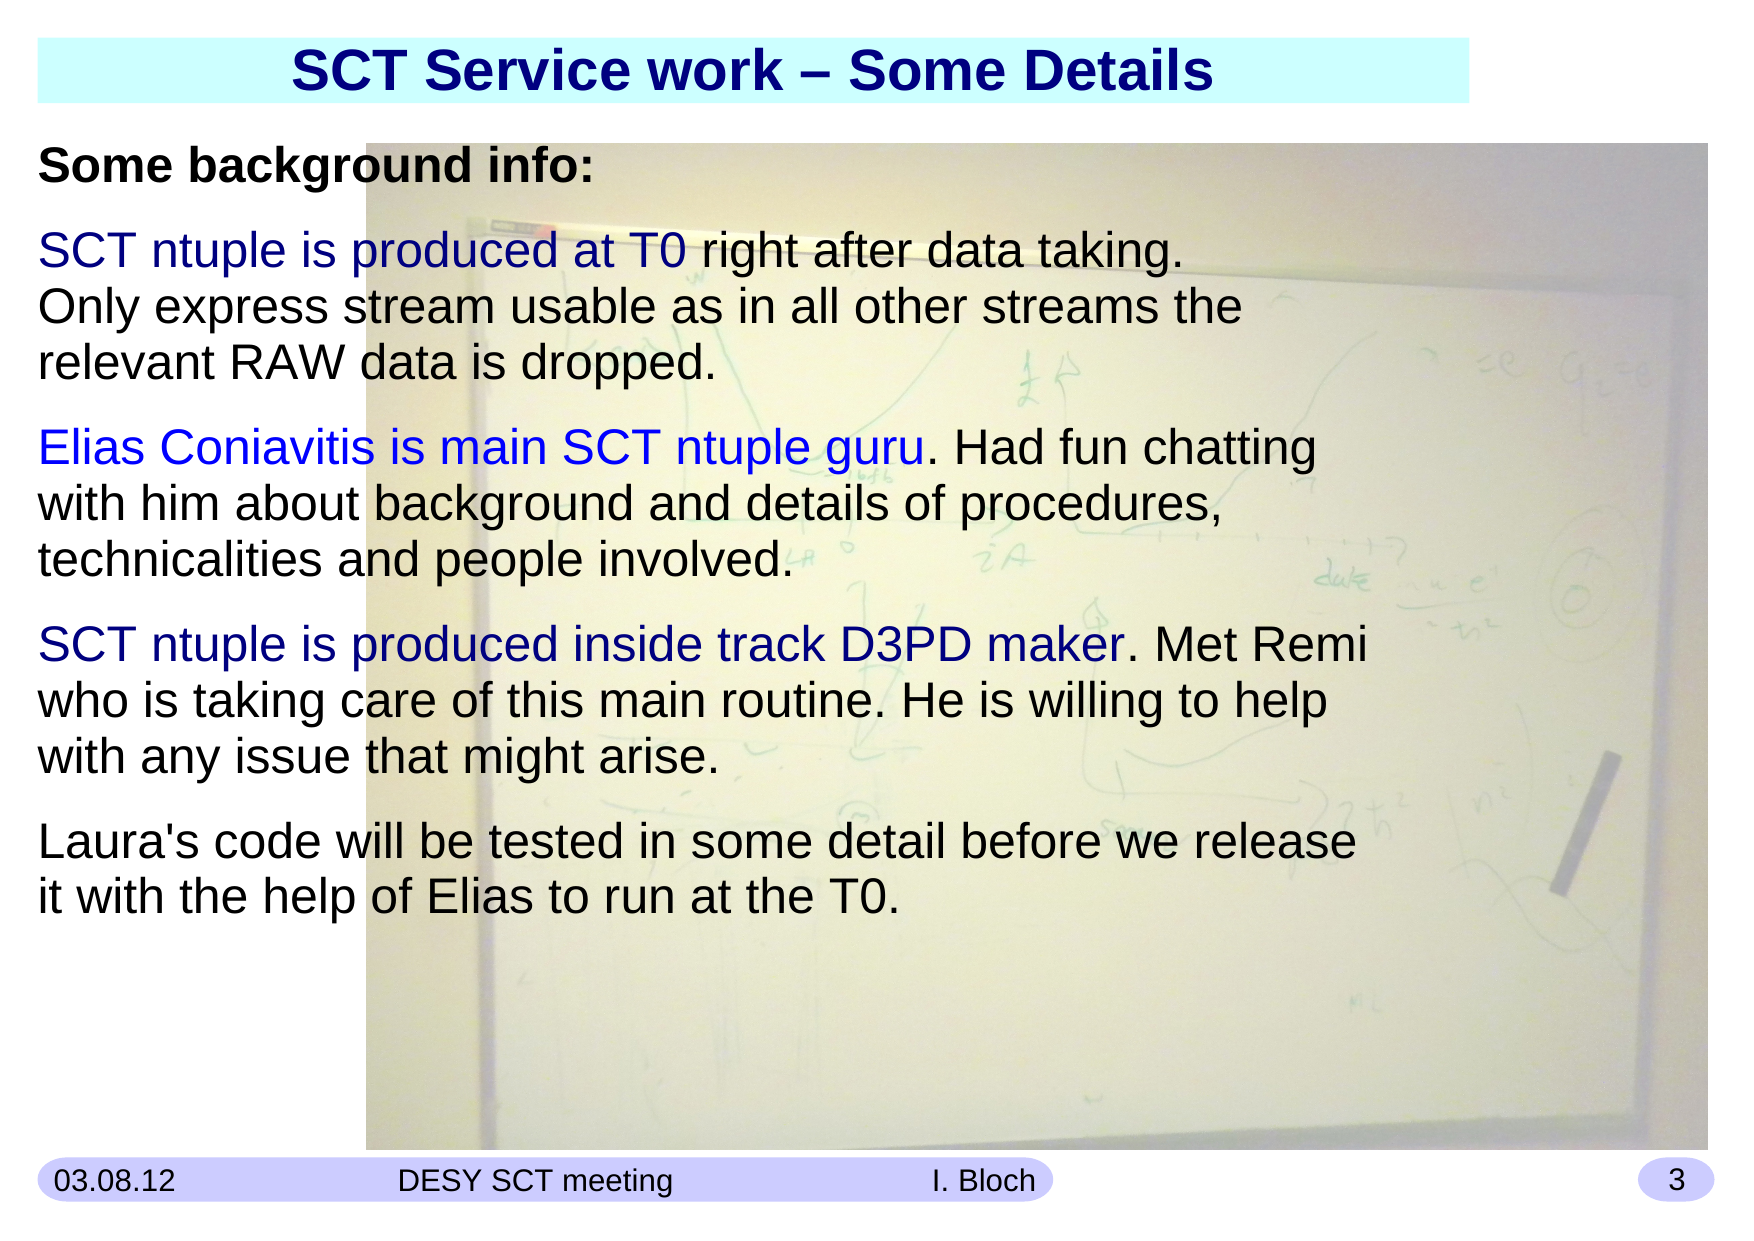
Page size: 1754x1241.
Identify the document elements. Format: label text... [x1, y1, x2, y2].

picture [366, 143, 1708, 1150]
list Some background info: SCT ntuple is produced at T0 right after data taking. Only express stream usable as in all other streams the relevant RAW data is dropped. Elias Coniavitis is main SCT ntuple guru. Had fun chatting with him about background and details of procedures, technicalities and people involved. SCT ntuple is produced inside track D3PD maker. Met Remi who is taking care of this main routine. He is willing to help with any issue that might arise. Laura's code will be tested in some detail before we release it with the help of Elias to run at the T0. [37, 137, 1377, 1012]
text_box SCT Service work – Some Details [37, 37, 1470, 104]
